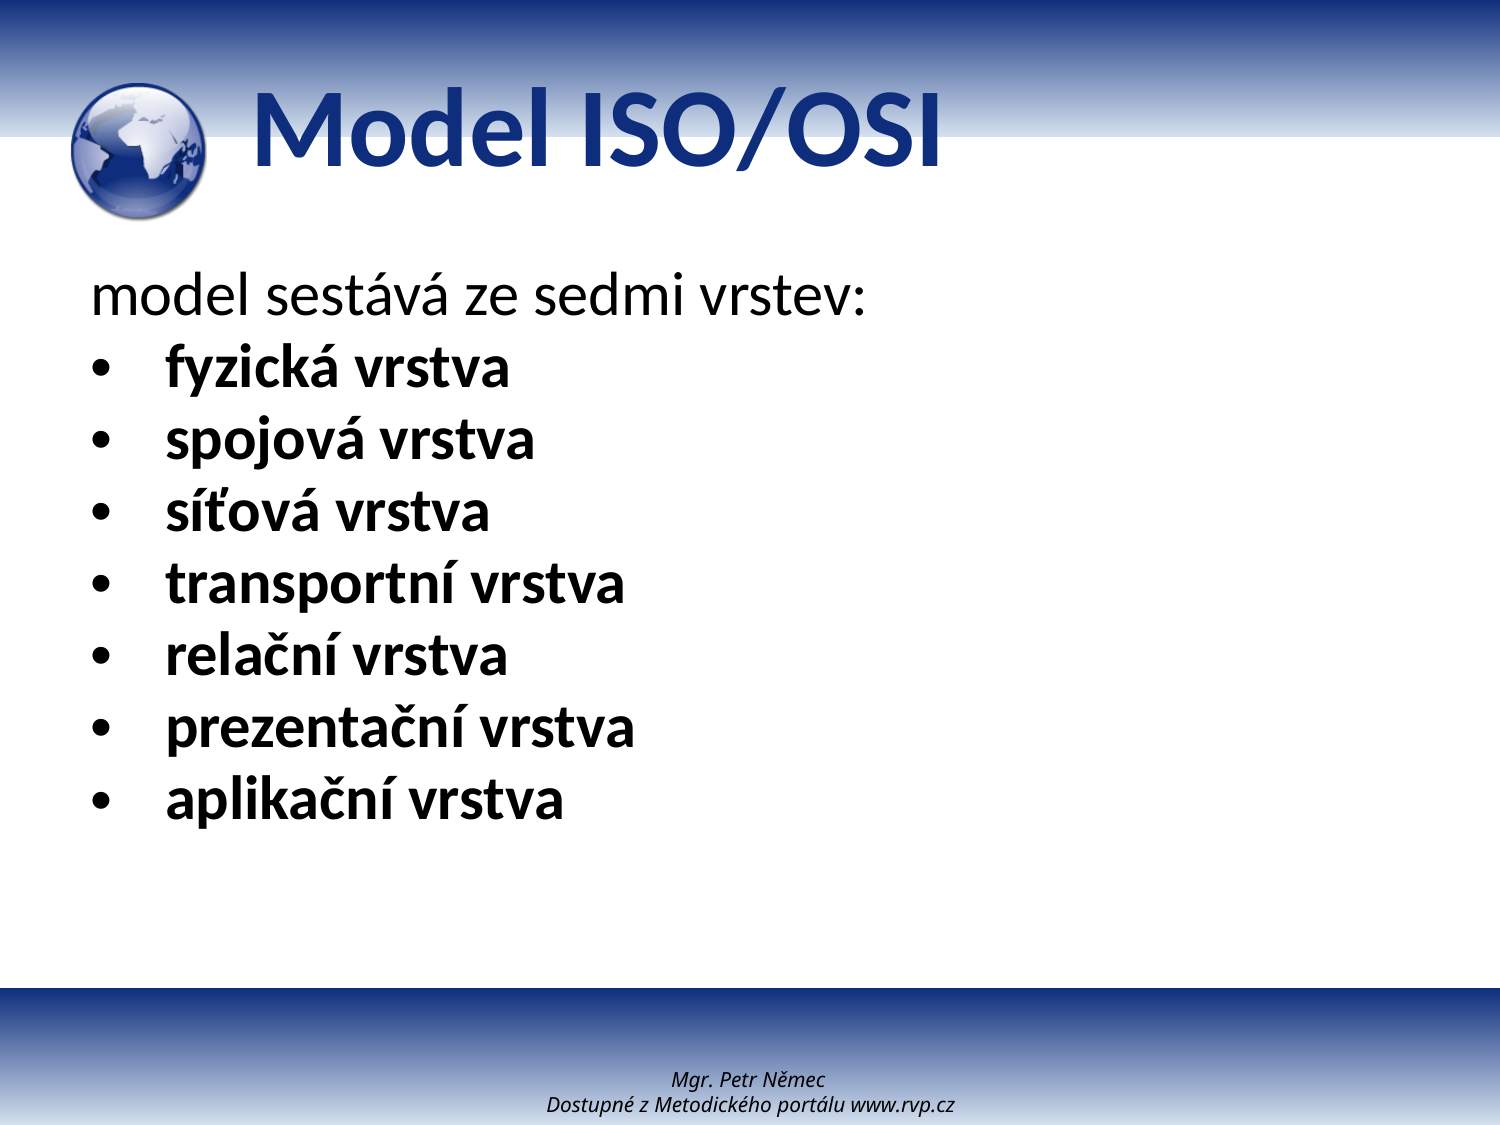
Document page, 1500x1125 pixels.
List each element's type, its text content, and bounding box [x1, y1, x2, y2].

list model sestává ze sedmi vrstev: fyzická vrstva spojová vrstva síťová vrstva transportní vrstva relační vrstva prezentační vrstva aplikační vrstva [75, 262, 1426, 1097]
title Model ISO/OSI [235, 45, 1426, 233]
picture [69, 83, 207, 222]
